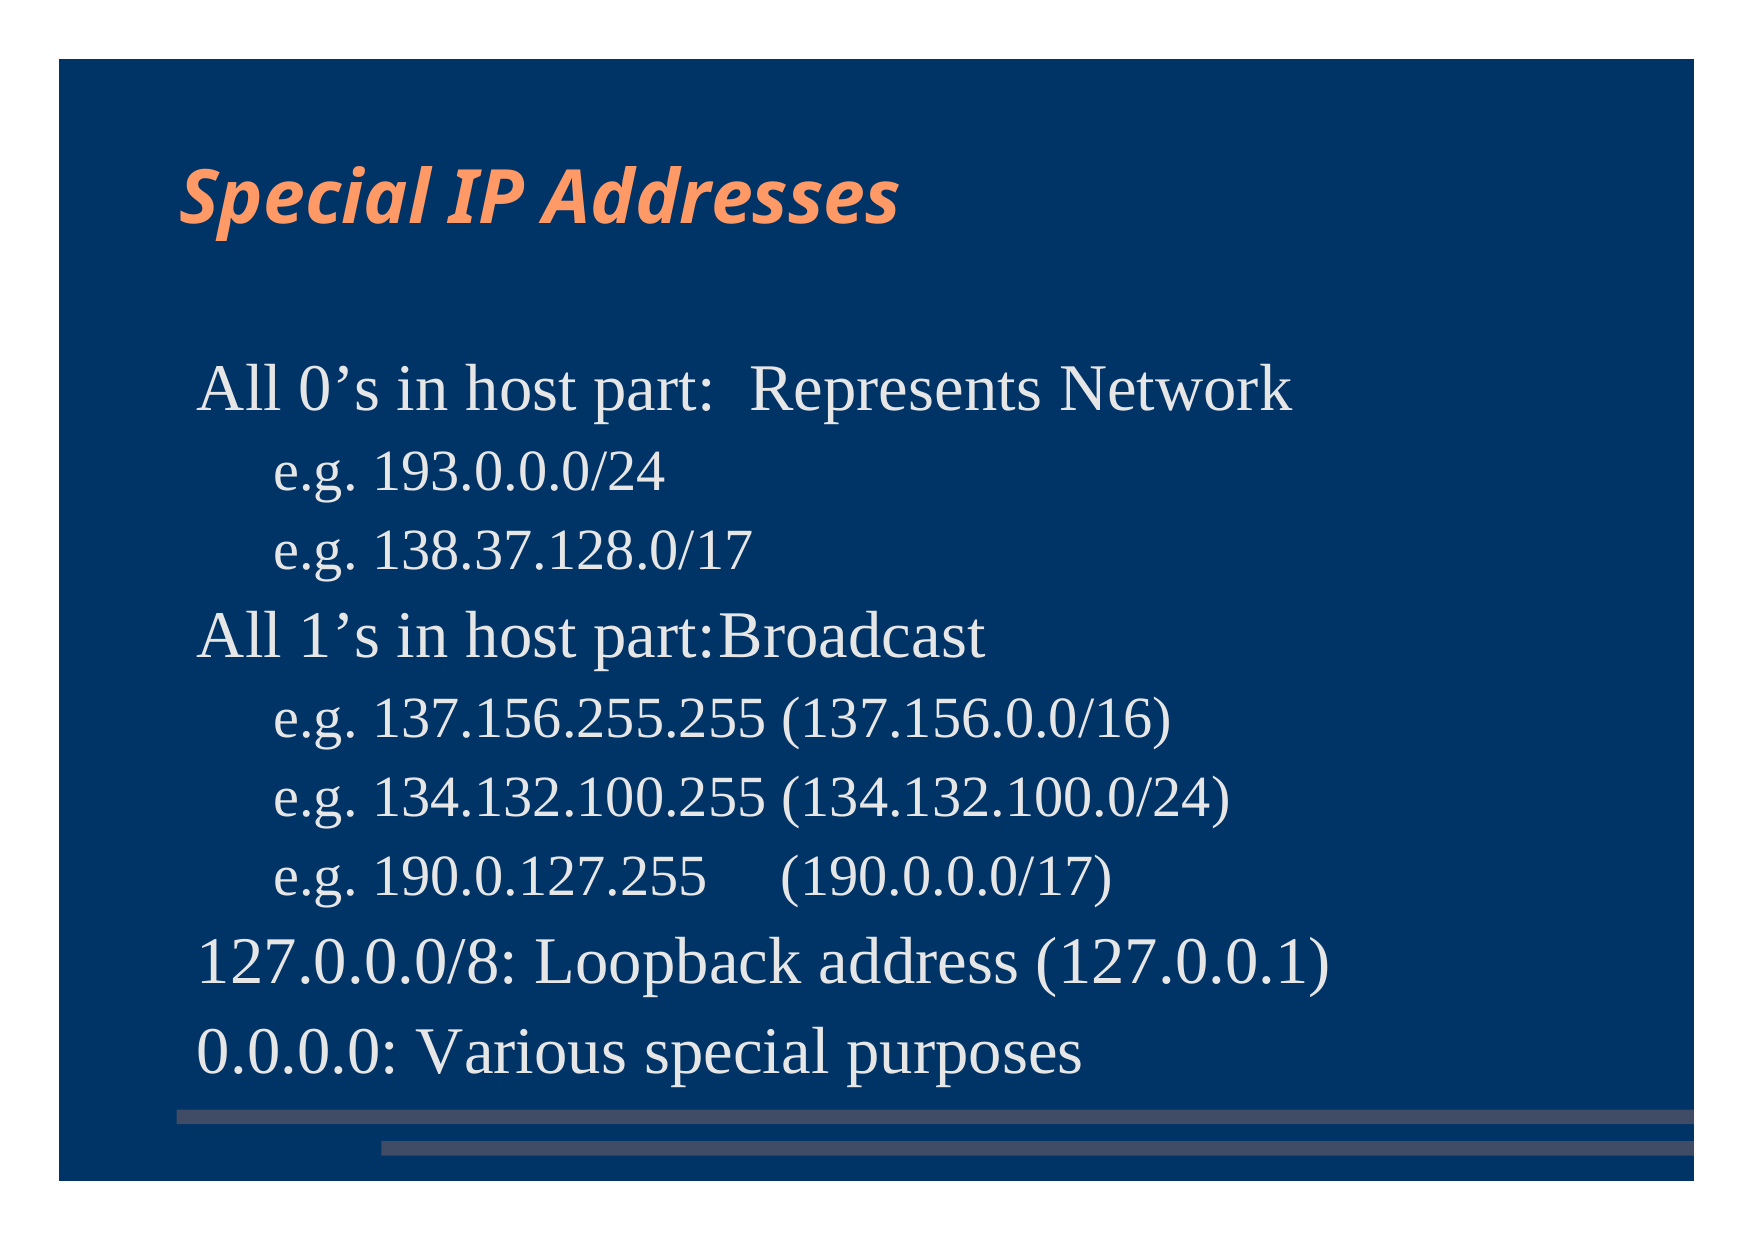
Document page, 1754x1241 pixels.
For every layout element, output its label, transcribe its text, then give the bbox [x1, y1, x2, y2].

list All 0’s in host part: Represents Network e.g. 193.0.0.0/24 e.g. 138.37.128.0/17 All 1’s in host part: Broadcast e.g. 137.156.255.255 (137.156.0.0/16) e.g. 134.132.100.255 (134.132.100.0/24) e.g. 190.0.127.255 (190.0.0.0/17) 127.0.0.0/8: Loopback address (127.0.0.1) 0.0.0.0: Various special purposes [179, 350, 1603, 1092]
title Special IP Addresses [179, 100, 1576, 289]
